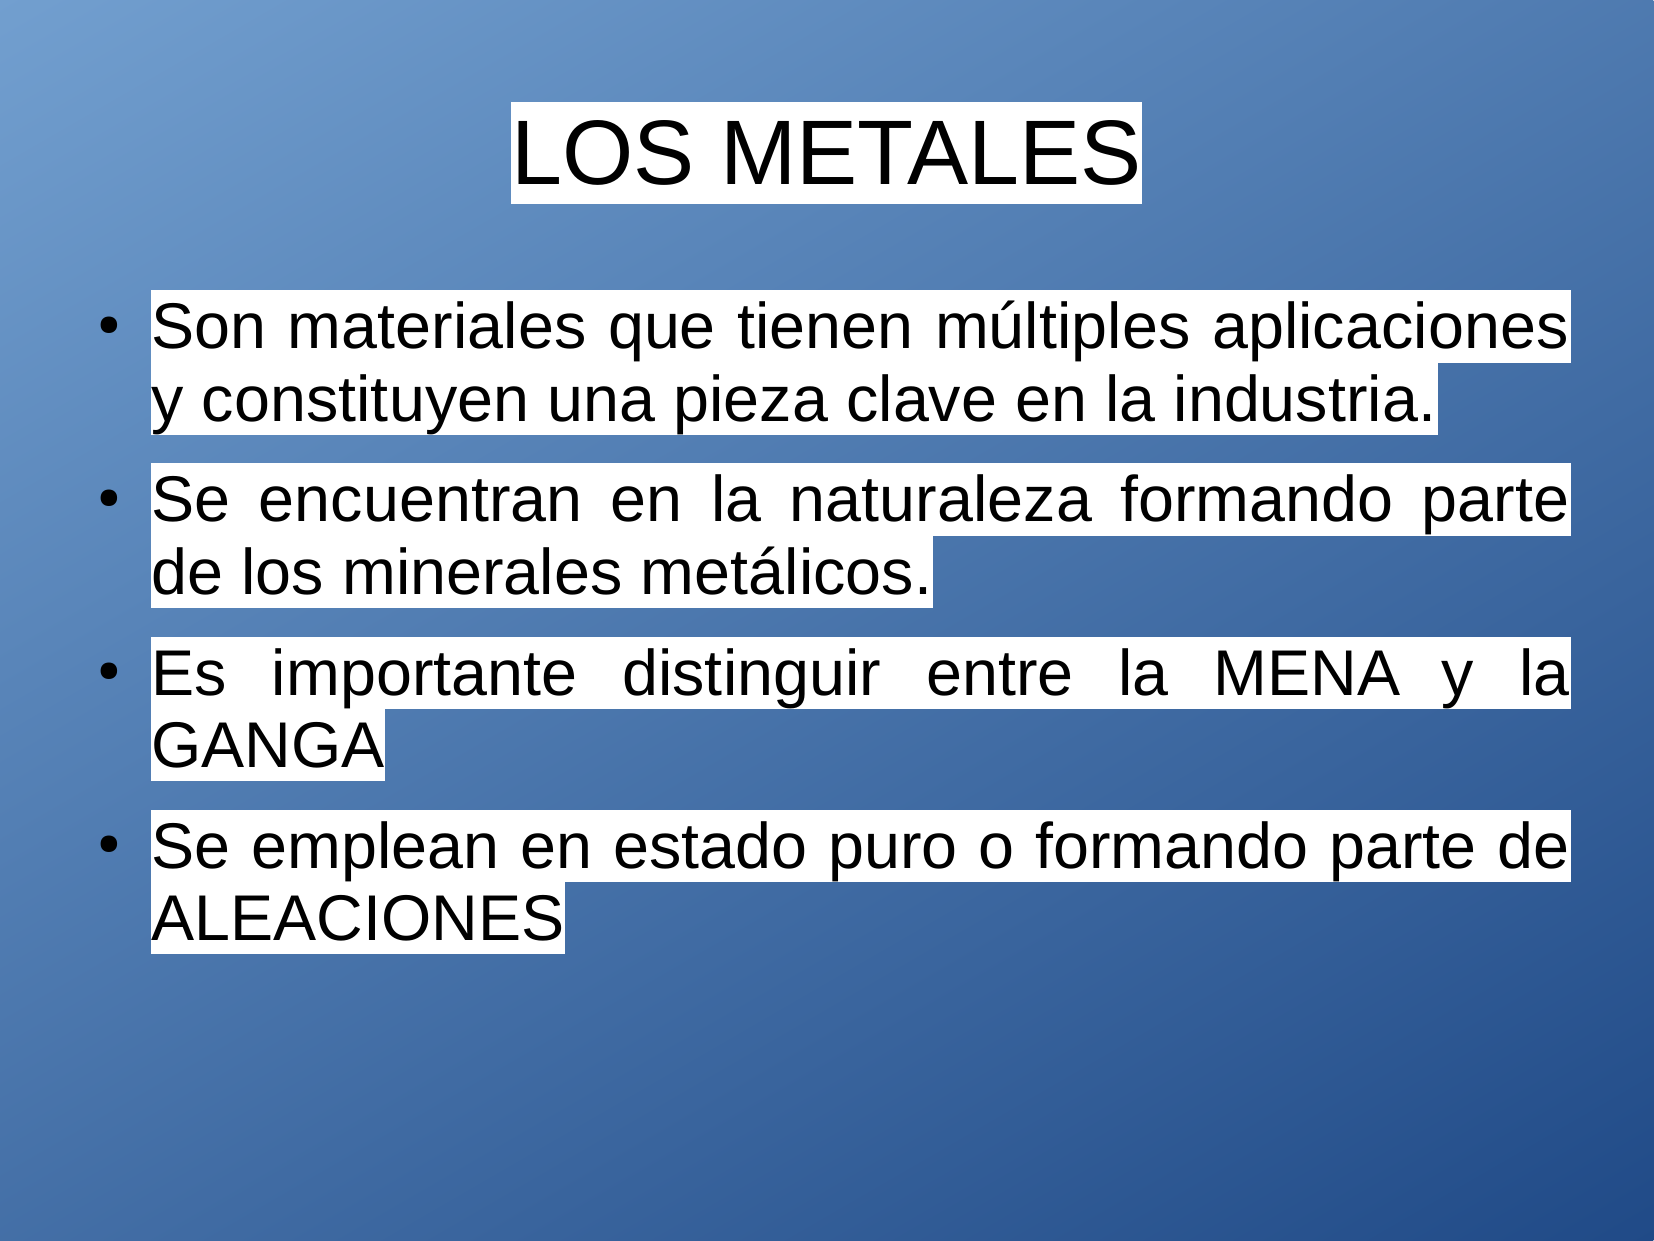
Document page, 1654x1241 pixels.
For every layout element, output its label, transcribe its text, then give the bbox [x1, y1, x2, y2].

list Son materiales que tienen múltiples aplicaciones y constituyen una pieza clave en la industria. Se encuentran en la naturaleza formando parte de los minerales metálicos. Es importante distinguir entre la MENA y la GANGA Se emplean en estado puro o formando parte de ALEACIONES [82, 290, 1571, 1010]
title LOS METALES [82, 49, 1571, 257]
